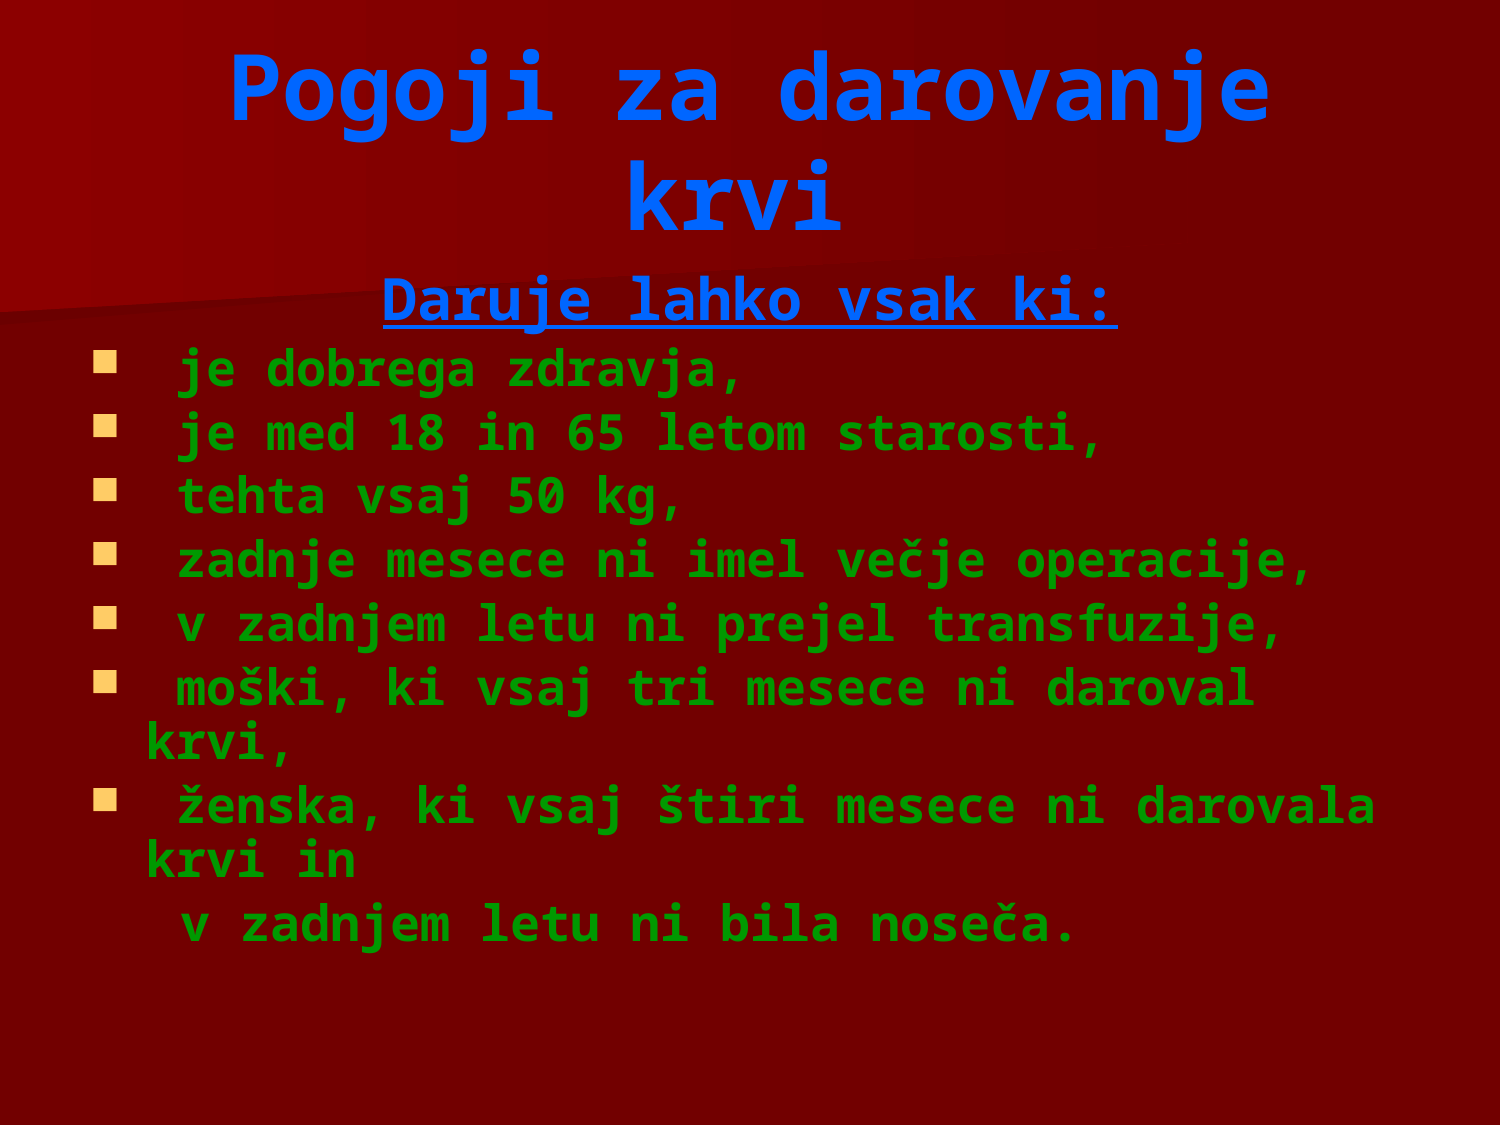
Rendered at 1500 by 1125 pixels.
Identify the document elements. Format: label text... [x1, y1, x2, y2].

title Pogoji za darovanje krvi [75, 45, 1425, 233]
list Daruje lahko vsak ki: je dobrega zdravja, je med 18 in 65 letom starosti, tehta vsaj 50 kg, zadnje mesece ni imel večje operacije, v zadnjem letu ni prejel transfuzije, moški, ki vsaj tri mesece ni daroval krvi, ženska, ki vsaj štiri mesece ni darovala krvi in v zadnjem letu ni bila noseča. [75, 262, 1425, 1000]
